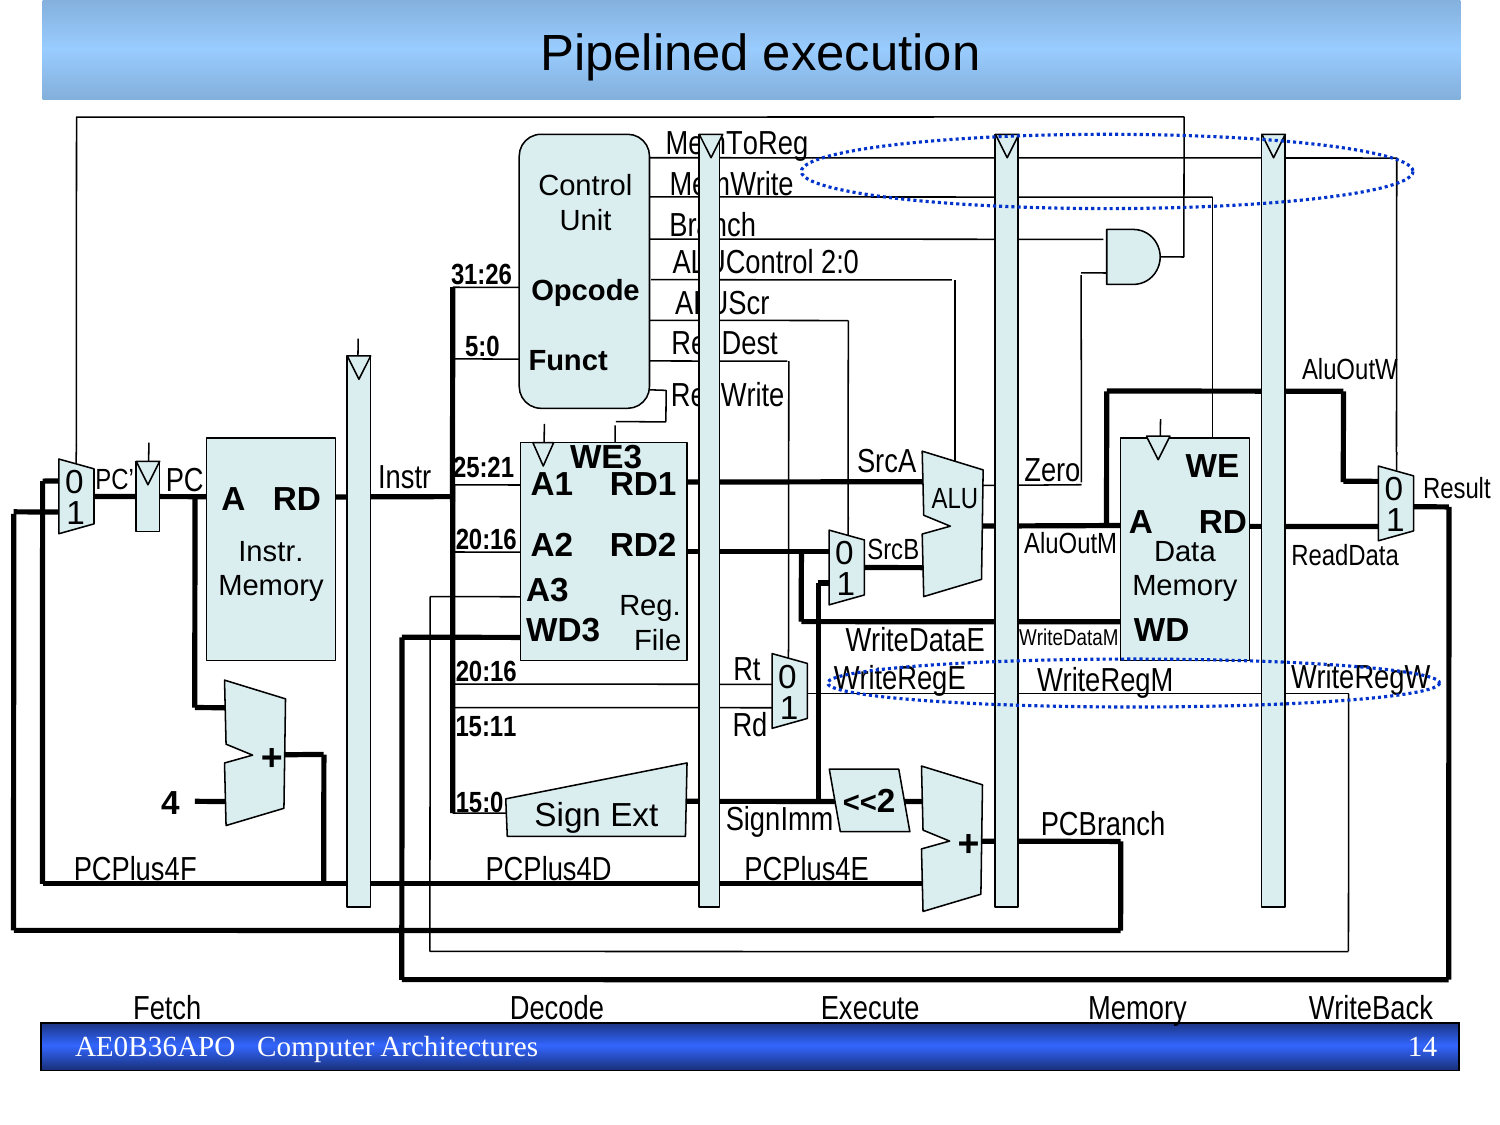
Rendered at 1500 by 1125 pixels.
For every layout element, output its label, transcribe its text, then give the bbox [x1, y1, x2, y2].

text_box [1146, 436, 1170, 460]
text_box 0 [1378, 461, 1409, 514]
text_box 20:16 [449, 514, 520, 562]
text_box WE [1171, 437, 1254, 490]
text_box PCPlus4E [738, 841, 876, 893]
text_box WriteRegE [827, 650, 972, 703]
text_box PC’ [90, 454, 140, 502]
text_box 0 [829, 525, 860, 578]
text_box Result [1417, 463, 1497, 511]
text_box Data Memory [1120, 547, 1250, 661]
text_box [90, 467, 95, 525]
text_box 0 [69, 472, 79, 485]
text_box + [242, 727, 302, 784]
text_box A1 RD1 [520, 455, 688, 508]
text_box 0 [58, 454, 90, 507]
text_box PCPlus4D [479, 841, 618, 894]
text_box ALUControl 2:0 [720, 234, 866, 287]
text_box Reg. File [520, 569, 688, 661]
text_box + [939, 812, 994, 870]
text_box 31:26 [444, 249, 518, 297]
text_box PCPlus4F [67, 841, 203, 893]
text_box AluOutM [1018, 518, 1120, 565]
text_box Memory [1082, 979, 1193, 1032]
text_box [922, 520, 983, 597]
text_box PCBranch [1034, 796, 1172, 849]
text_box WD [1120, 602, 1203, 654]
text_box Branch [663, 197, 698, 249]
text_box Rd [726, 697, 774, 750]
text_box Reg. File [658, 442, 688, 455]
text_box Data Memory [1120, 437, 1250, 494]
title Pipelined execution [42, 0, 1461, 100]
text_box Instr. Memory [206, 437, 336, 470]
text_box A RD [1116, 494, 1260, 547]
text_box A RD [206, 470, 336, 523]
text_box SrcB [861, 524, 926, 572]
text_box 0 [1388, 479, 1398, 492]
text_box [698, 134, 723, 907]
text_box [921, 844, 982, 912]
text_box 1 [60, 485, 91, 538]
text_box 5:0 [459, 321, 506, 369]
text_box ALUScr [663, 275, 698, 328]
text_box WriteDataE [839, 611, 992, 664]
text_box ALUControl 2:0 [666, 234, 698, 275]
text_box A3 WD3 [520, 562, 615, 654]
text_box [224, 680, 286, 751]
text_box WriteDataM [1018, 616, 1120, 657]
text_box 0 [839, 543, 849, 556]
text_box ALUScr [720, 275, 782, 315]
text_box <<2 [828, 771, 911, 828]
text_box Reg. File [520, 442, 537, 455]
text_box 25:21 [447, 442, 520, 490]
text_box WriteRegM [1031, 652, 1180, 704]
text_box Sign Ext [505, 762, 688, 837]
text_box [1106, 229, 1161, 285]
text_box Fetch [127, 979, 208, 1032]
text_box RegDest [665, 315, 698, 366]
text_box MemToReg [659, 115, 815, 168]
text_box Instr [372, 449, 438, 502]
text_box [860, 538, 865, 596]
text_box SignImm [720, 791, 840, 843]
text_box Instr. Memory [206, 523, 336, 661]
text_box Reg. File [549, 442, 564, 455]
text_box Reg. File [520, 508, 688, 516]
text_box ReadData [1285, 530, 1405, 578]
text_box WriteBack [1302, 979, 1440, 1032]
text_box [532, 442, 554, 467]
text_box [803, 662, 808, 720]
text_box [347, 355, 371, 907]
text_box Rt [727, 641, 767, 693]
text_box 15:11 [449, 701, 523, 749]
text_box Control Unit Opcode Funct [519, 134, 650, 409]
text_box [922, 451, 984, 516]
text_box RegWrite [720, 366, 791, 419]
text_box [1261, 134, 1286, 907]
text_box 4 [146, 773, 195, 830]
text_box PC [159, 452, 206, 504]
text_box SrcA [851, 433, 923, 486]
text_box [136, 461, 160, 532]
text_box Zero [1018, 441, 1087, 494]
text_box 1 [830, 556, 862, 609]
text_box Execute [814, 979, 926, 1032]
text_box A2 RD2 [520, 516, 688, 569]
text_box AluOutW [1296, 344, 1405, 392]
text_box [839, 828, 910, 832]
text_box 0 [772, 648, 803, 701]
text_box MemWrite [720, 168, 800, 209]
text_box WE3 [564, 429, 658, 482]
text_box RegWrite [664, 366, 698, 419]
text_box ALU [925, 473, 985, 520]
text_box RegDest [720, 315, 784, 366]
text_box 1 [773, 680, 805, 732]
text_box 1 [1380, 492, 1411, 545]
text_box Branch [720, 197, 763, 234]
text_box [1409, 474, 1414, 532]
text_box MemWrite [663, 168, 698, 197]
text_box 15:0 [449, 776, 510, 824]
text_box WriteRegW [1285, 648, 1437, 701]
text_box [994, 134, 1018, 907]
text_box [921, 766, 983, 837]
text_box 0 [782, 667, 792, 680]
text_box 20:16 [449, 646, 523, 694]
text_box [224, 758, 285, 826]
text_box Decode [503, 979, 611, 1032]
